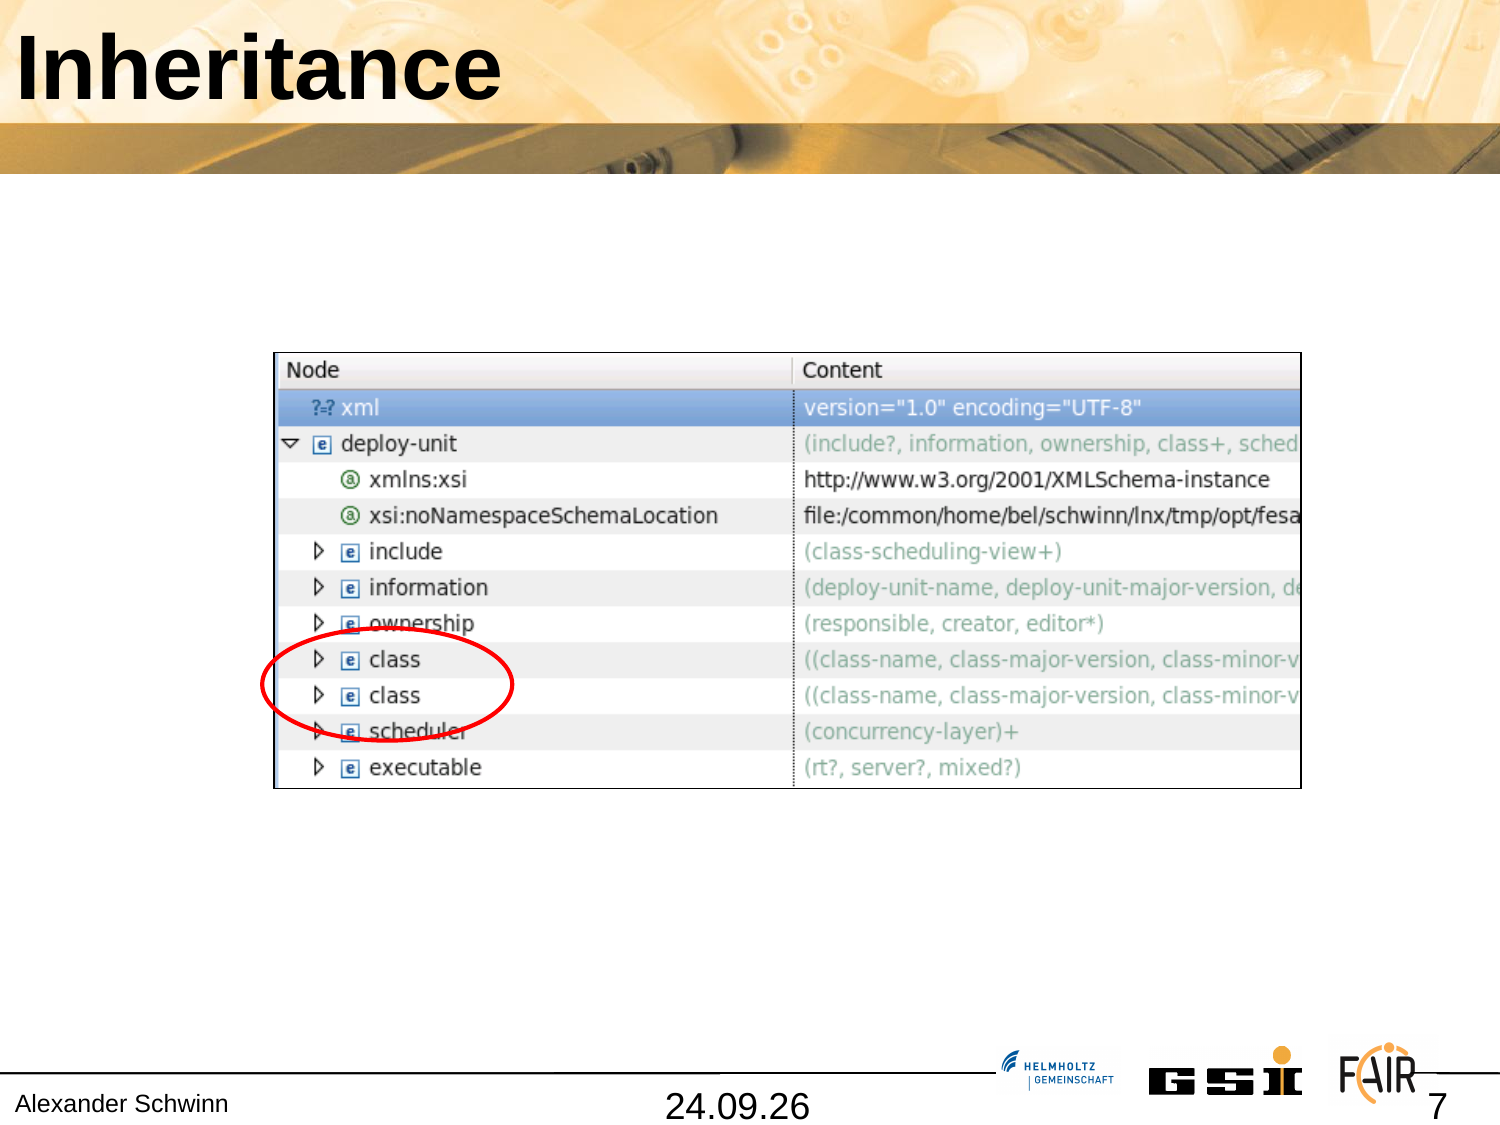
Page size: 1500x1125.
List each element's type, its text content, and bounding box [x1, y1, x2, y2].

picture [0, 126, 1500, 175]
picture [996, 1046, 1121, 1095]
title Inheritance [0, 0, 1500, 126]
picture [1328, 1034, 1439, 1106]
picture [1149, 1046, 1302, 1095]
picture [274, 353, 1300, 788]
picture [274, 631, 510, 738]
